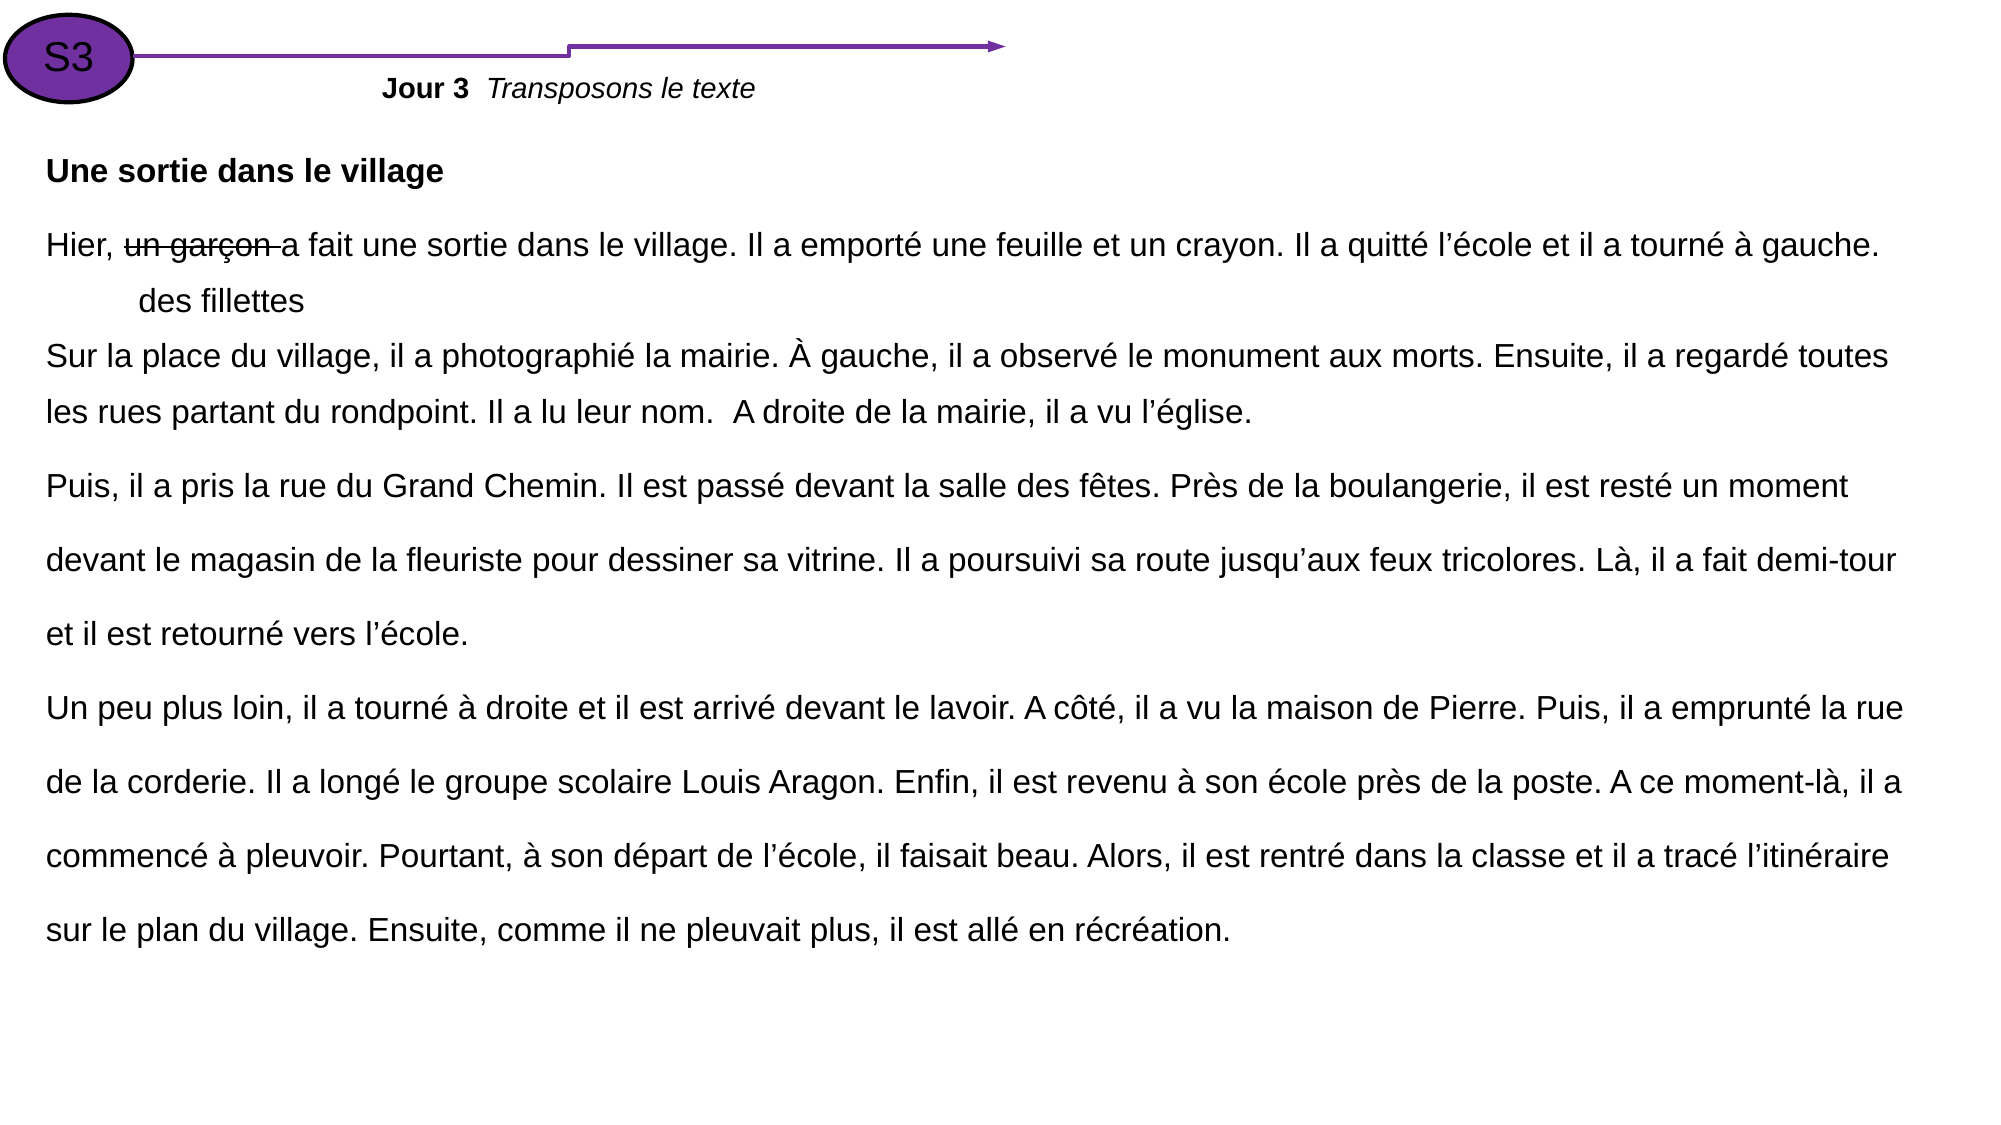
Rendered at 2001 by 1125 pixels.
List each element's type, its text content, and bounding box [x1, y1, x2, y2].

text_box S3 [4, 14, 133, 103]
text_box Une sortie dans le village Hier, un garçon a fait une sortie dans le village. Il a emporté une feuille et un crayon. Il a quitté l’école et il a tourné à gauche. des fillettes Sur la place du village, il a photographié la mairie. À gauche, il a observé le monument aux morts. Ensuite, il a regardé toutes les rues partant du rondpoint. Il a lu leur nom. A droite de la mairie, il a vu l’église. Puis, il a pris la rue du Grand Chemin. Il est passé devant la salle des fêtes. Près de la boulangerie, il est resté un moment devant le magasin de la fleuriste pour dessiner sa vitrine. Il a poursuivi sa route jusqu’aux feux tricolores. Là, il a fait demi-tour et il est retourné vers l’école. Un peu plus loin, il a tourné à droite et il est arrivé devant le lavoir. A côté, il a vu la maison de Pierre. Puis, il a emprunté la rue de la corderie. Il a longé le groupe scolaire Louis Aragon. Enfin, il est revenu à son école près de la poste. A ce moment-là, il a commencé à pleuvoir. Pourtant, à son départ de l’école, il faisait beau. Alors, il est rentré dans la classe et il a tracé l’itinéraire sur le plan du village. Ensuite, comme il ne pleuvait plus, il est allé en récréation. [39, 109, 1934, 1085]
text_box Jour 3 Transposons le texte [132, 66, 1006, 109]
